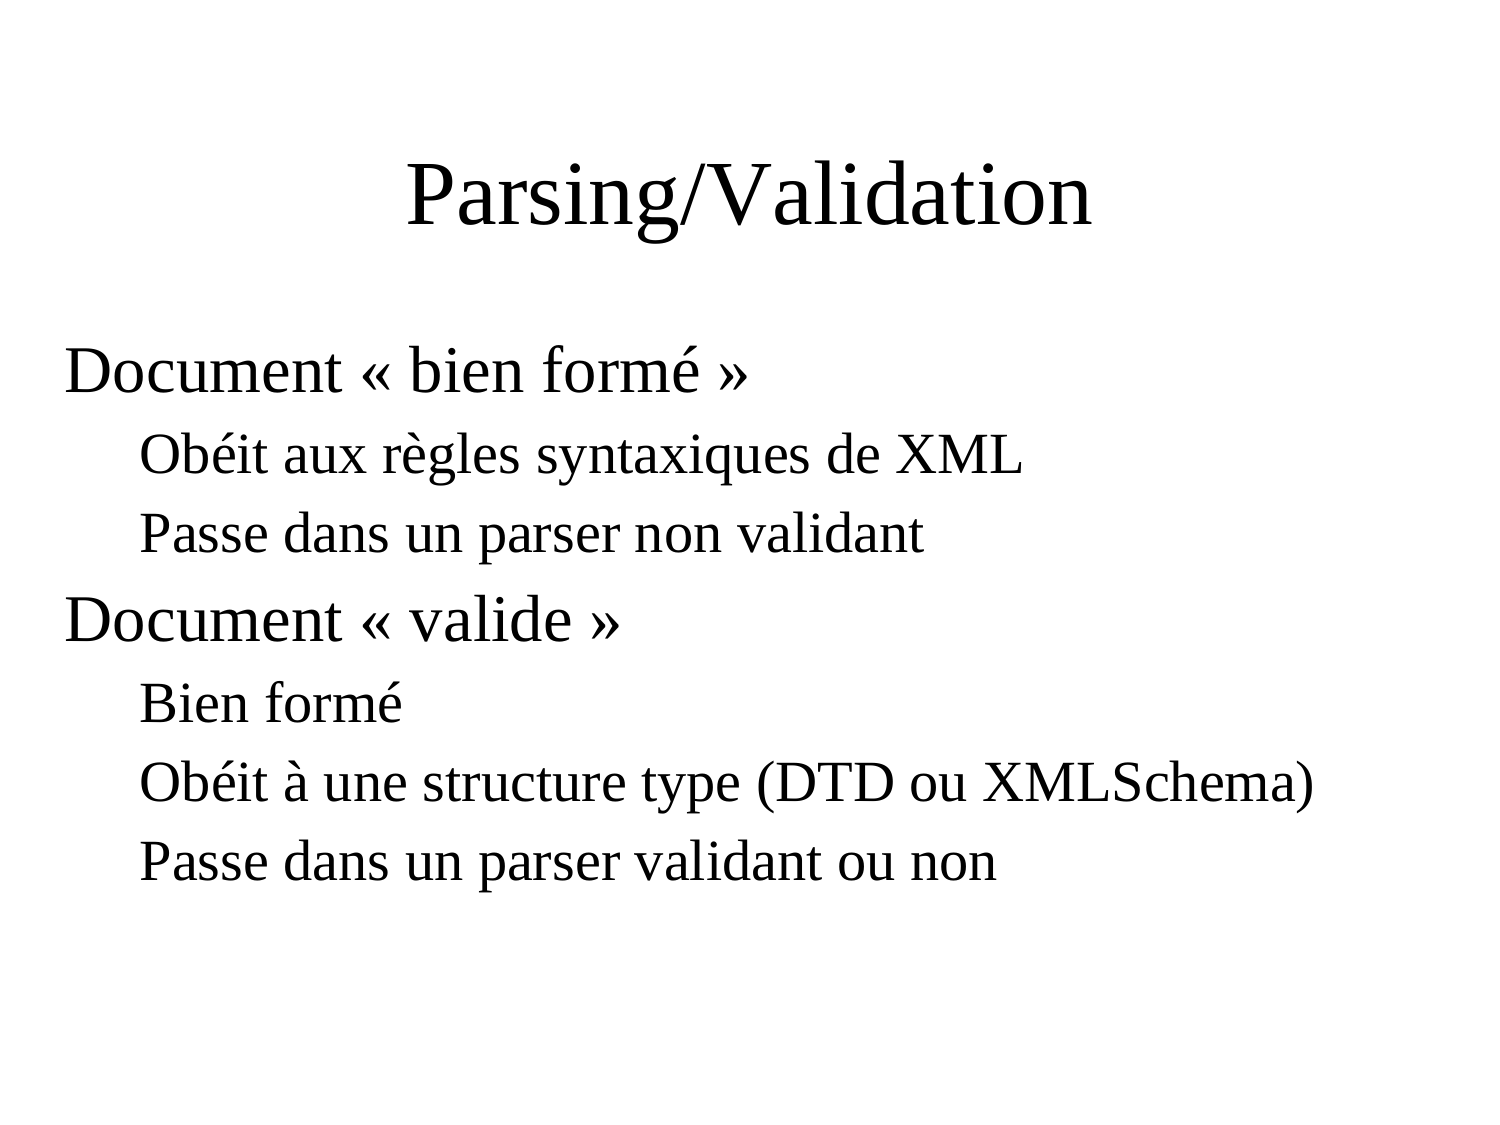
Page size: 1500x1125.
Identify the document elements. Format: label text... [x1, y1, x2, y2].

title Parsing/Validation [112, 99, 1388, 288]
list Document « bien formé » Obéit aux règles syntaxiques de XML Passe dans un parser non validant Document « valide » Bien formé Obéit à une structure type (DTD ou XMLSchema) Passe dans un parser validant ou non [50, 324, 1450, 1001]
